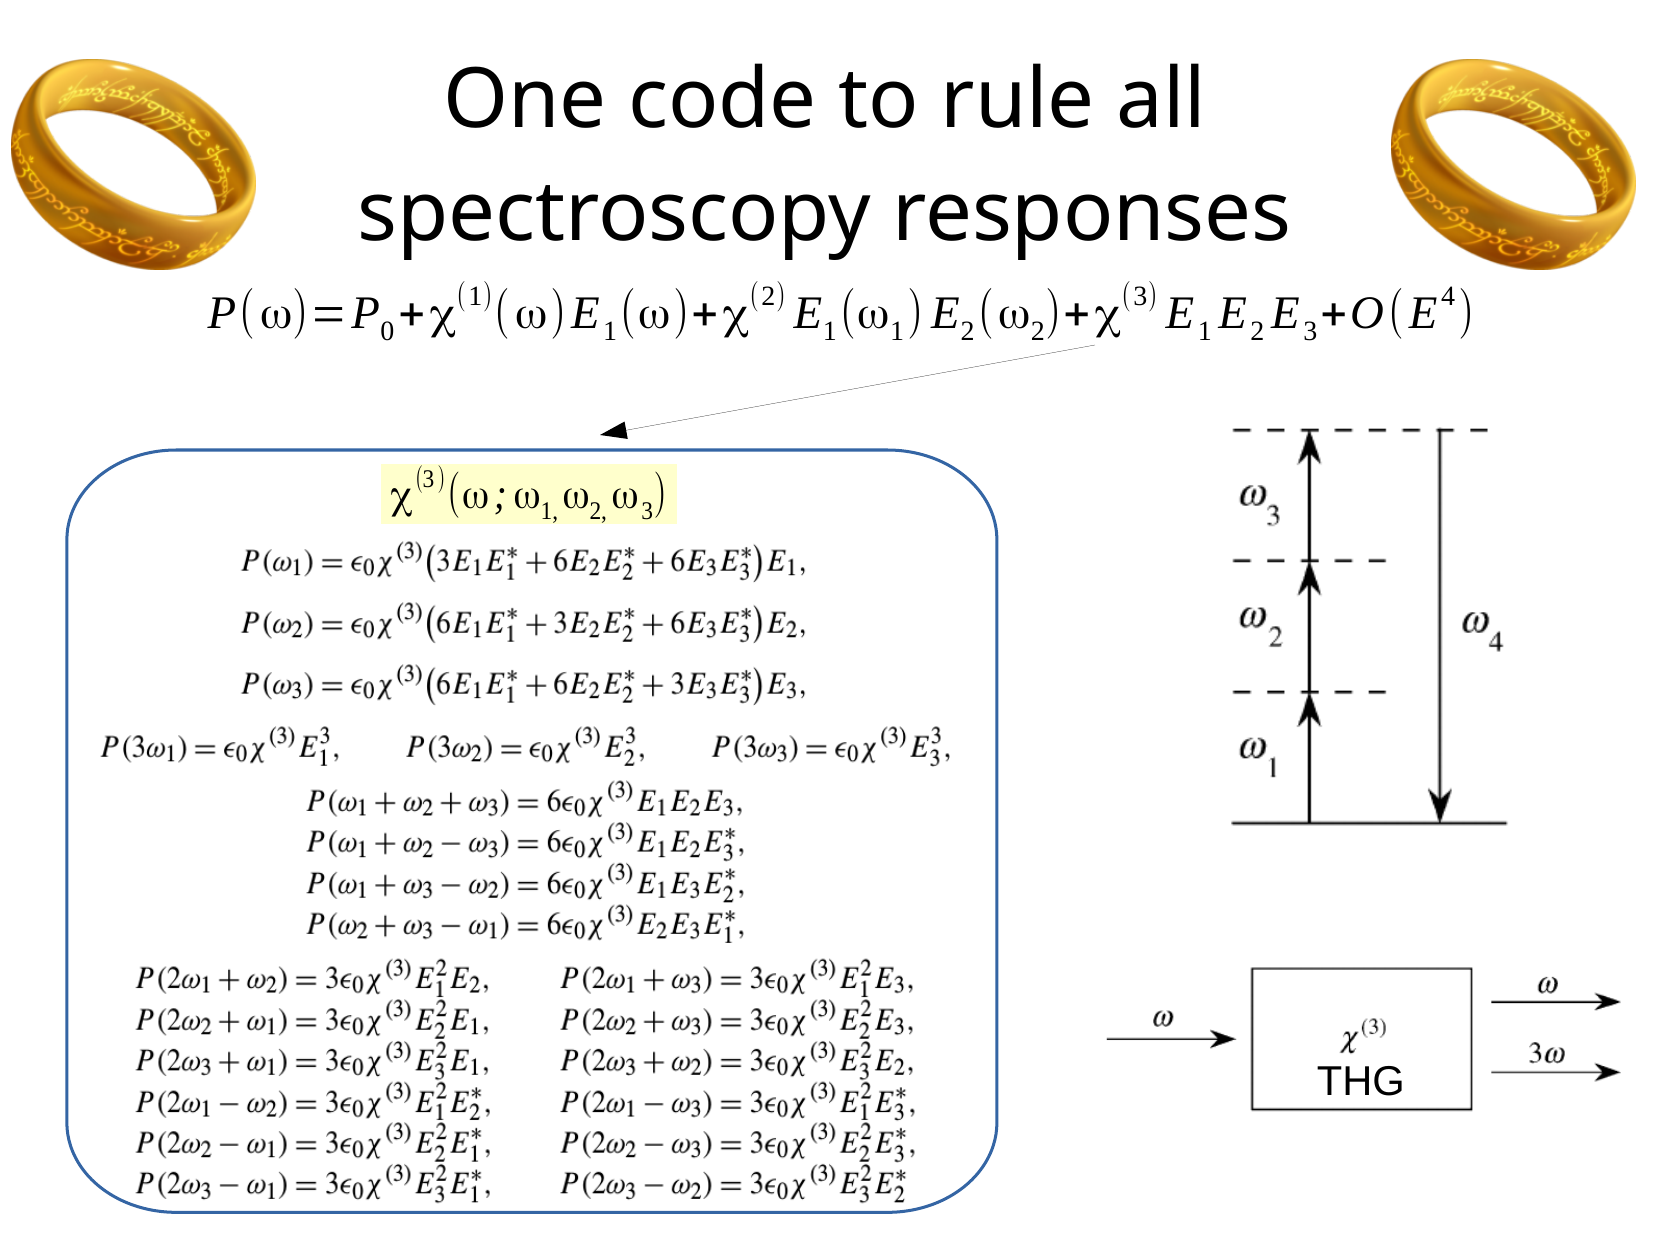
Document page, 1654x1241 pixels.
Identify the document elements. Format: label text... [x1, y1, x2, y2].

text_box THG [1302, 1050, 1441, 1121]
chart [381, 463, 677, 524]
picture [11, 59, 256, 271]
chart [193, 279, 1486, 346]
picture [1391, 59, 1636, 271]
picture [72, 520, 978, 1208]
picture [72, 1156, 134, 1208]
picture [1082, 939, 1636, 1128]
picture [1205, 404, 1531, 840]
picture [930, 1177, 978, 1208]
title One code to rule all spectroscopy responses [285, 41, 1366, 262]
